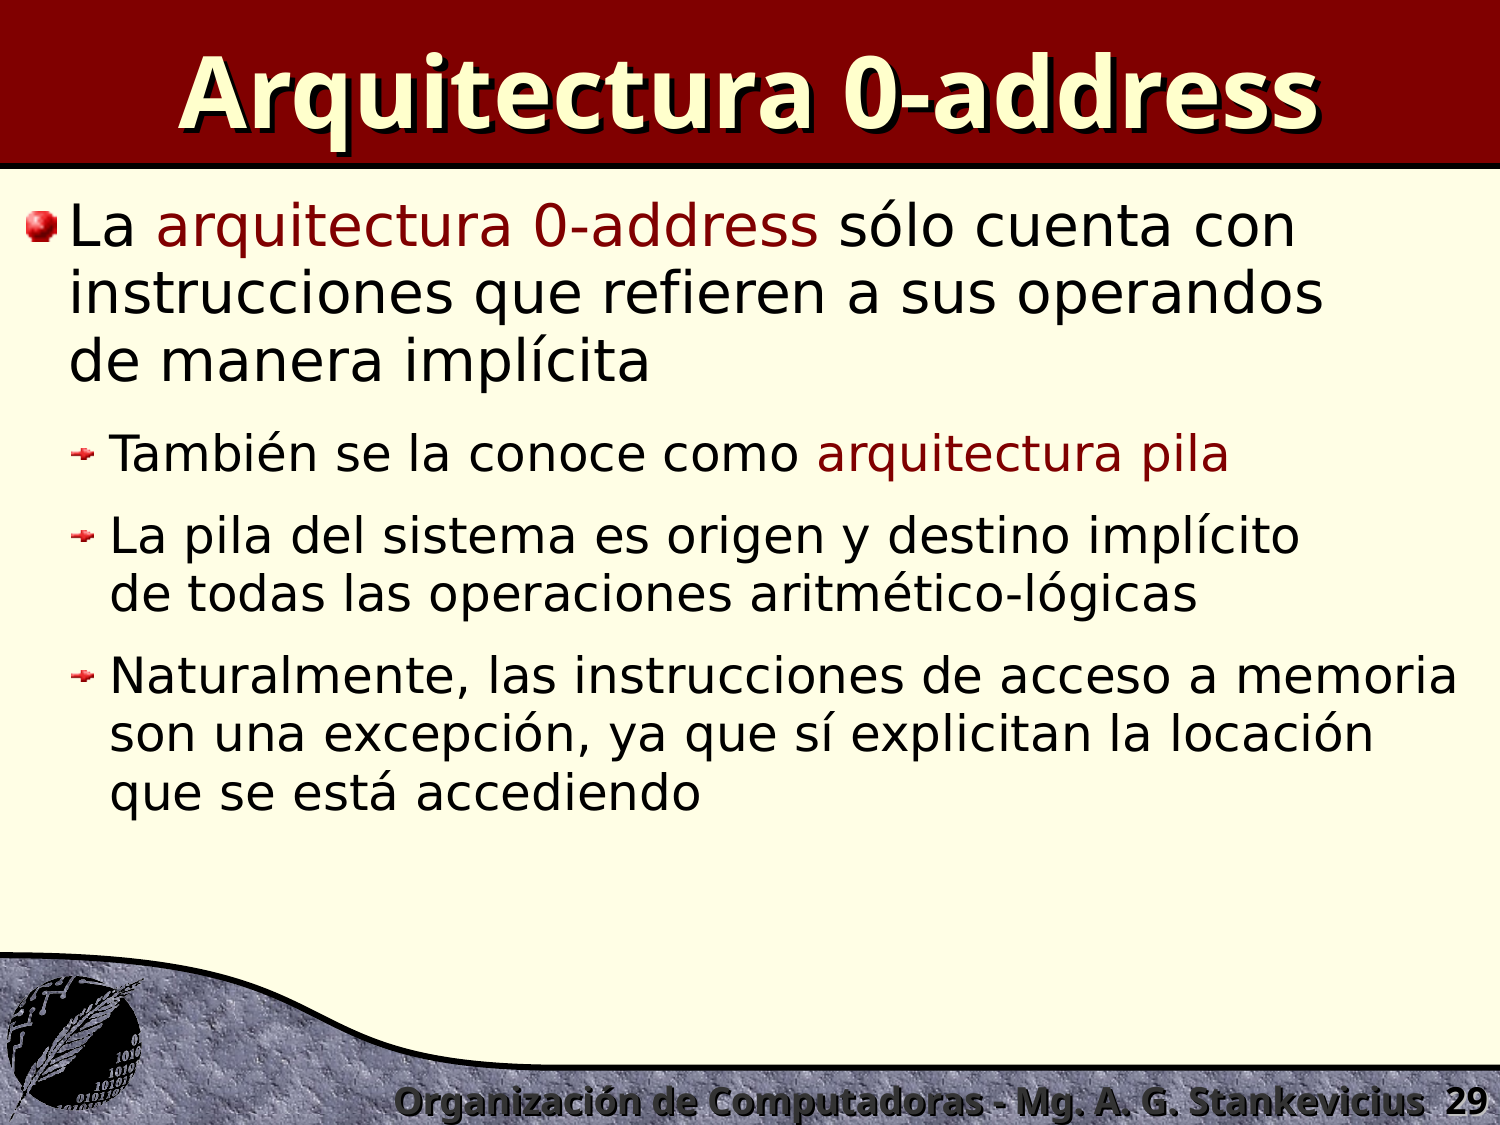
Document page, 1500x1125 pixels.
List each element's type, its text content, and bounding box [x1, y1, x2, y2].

picture [448, 1100, 455, 1110]
title Arquitectura 0-address [15, 5, 1485, 160]
list La arquitectura 0-address sólo cuenta con instrucciones que refieren a sus operandos de manera implícita También se la conoce como arquitectura pila La pila del sistema es origen y destino implícito de todas las operaciones aritmético-lógicas Naturalmente, las instrucciones de acceso a memoria son una excepción, ya que sí explicitan la locación que se está accediendo [11, 192, 1486, 935]
picture [802, 1100, 806, 1110]
picture [0, 959, 1500, 1125]
picture [1058, 1100, 1065, 1110]
